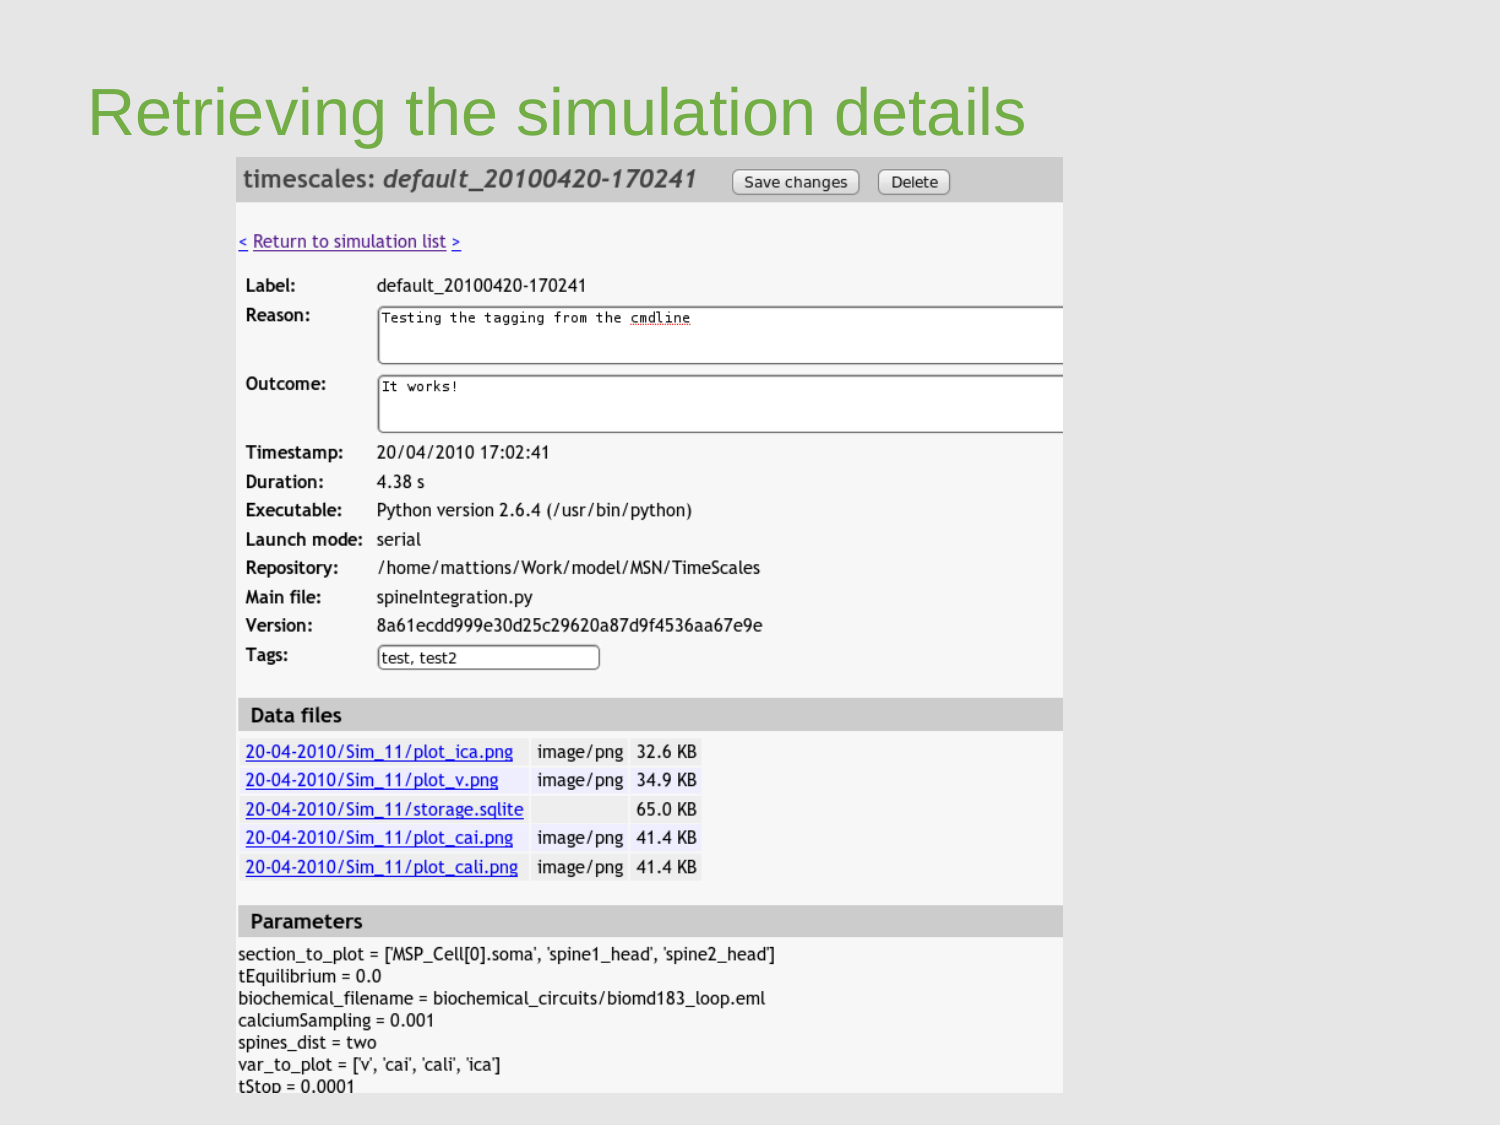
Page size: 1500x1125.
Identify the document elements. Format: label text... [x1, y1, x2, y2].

picture [236, 157, 1063, 1093]
title Retrieving the simulation details [87, 57, 1426, 168]
